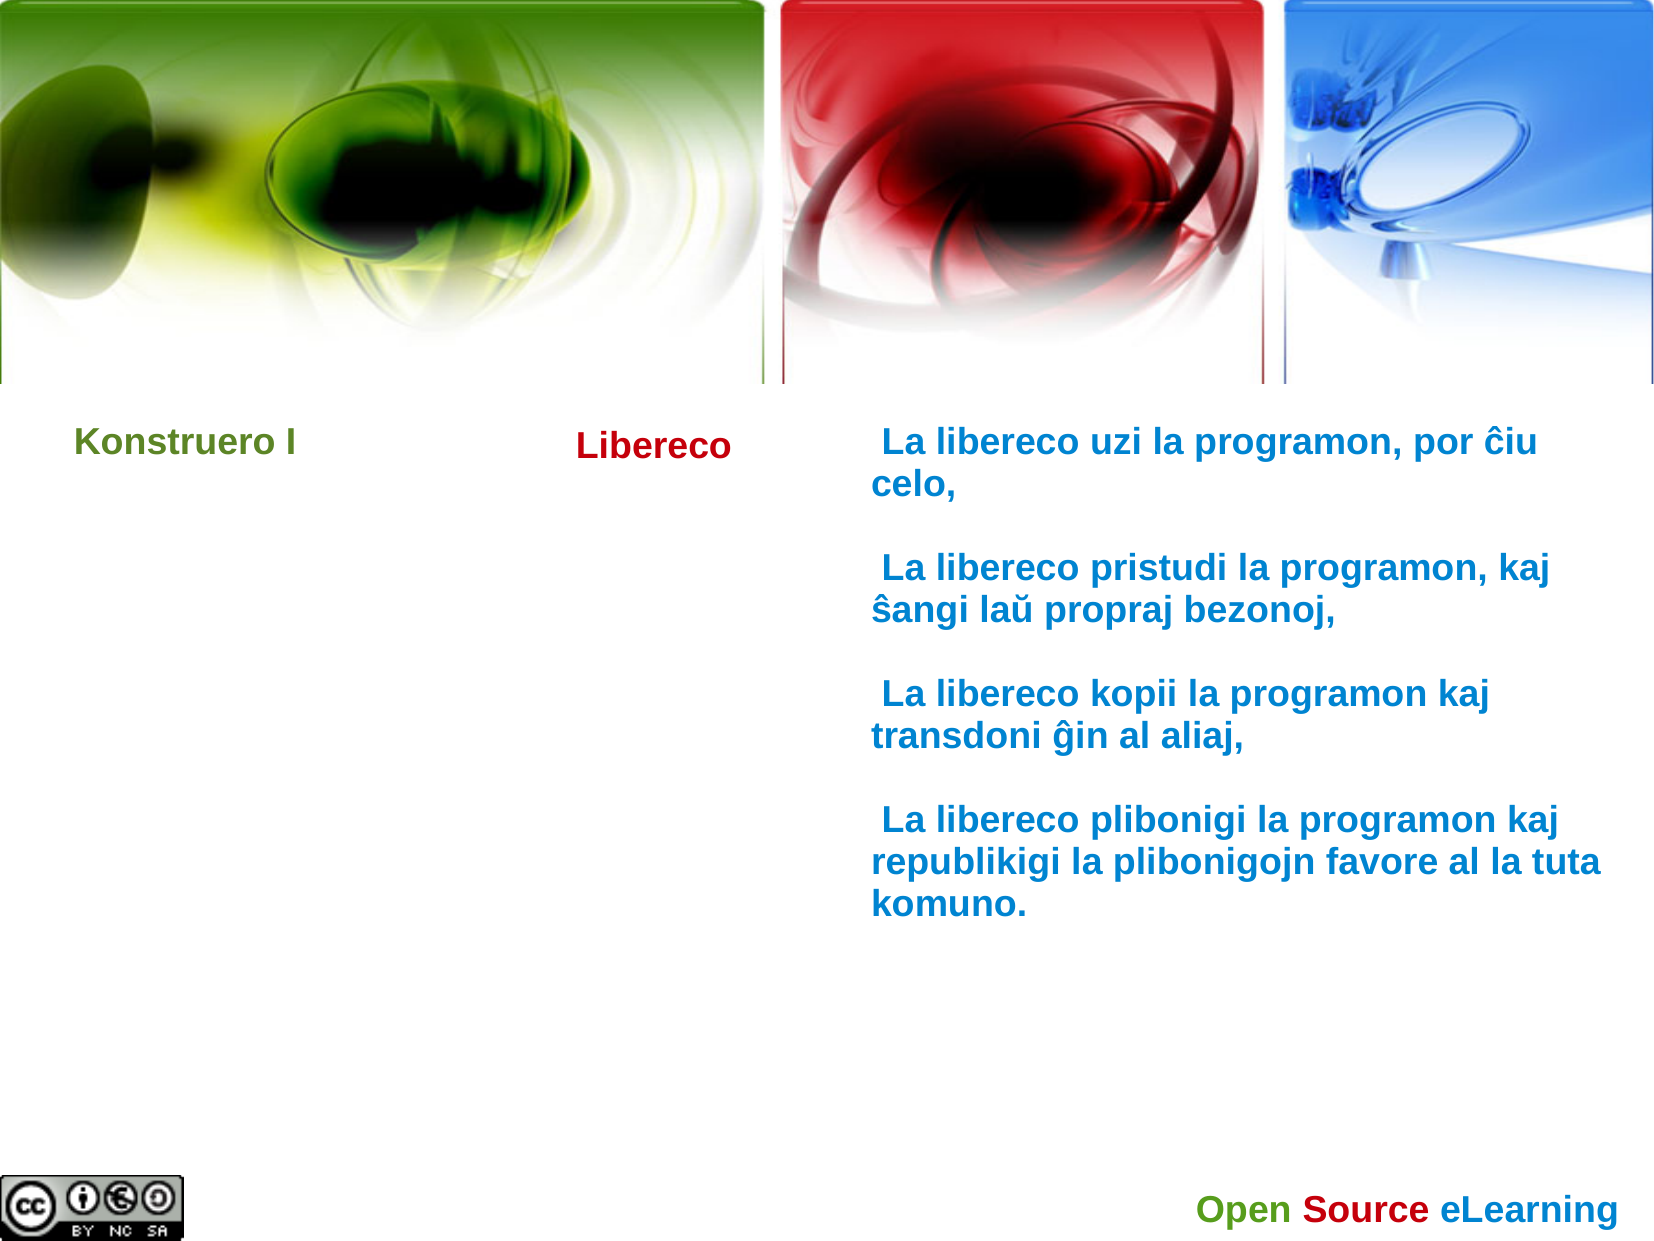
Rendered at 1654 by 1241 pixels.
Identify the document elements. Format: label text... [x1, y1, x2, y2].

text_box La libereco uzi la programon, por ĉiu celo, La libereco pristudi la programon, kaj ŝangi laŭ propraj bezonoj, La libereco kopii la programon kaj transdoni ĝin al aliaj, La libereco plibonigi la programon kaj republikigi la plibonigojn favore al la tuta komuno. [856, 413, 1625, 933]
text_box Konstruero I [59, 413, 591, 471]
text_box Open Source eLearning [1181, 1181, 1654, 1238]
text_box Libereco [561, 416, 856, 474]
picture [0, 1175, 184, 1241]
picture [0, 0, 1654, 384]
